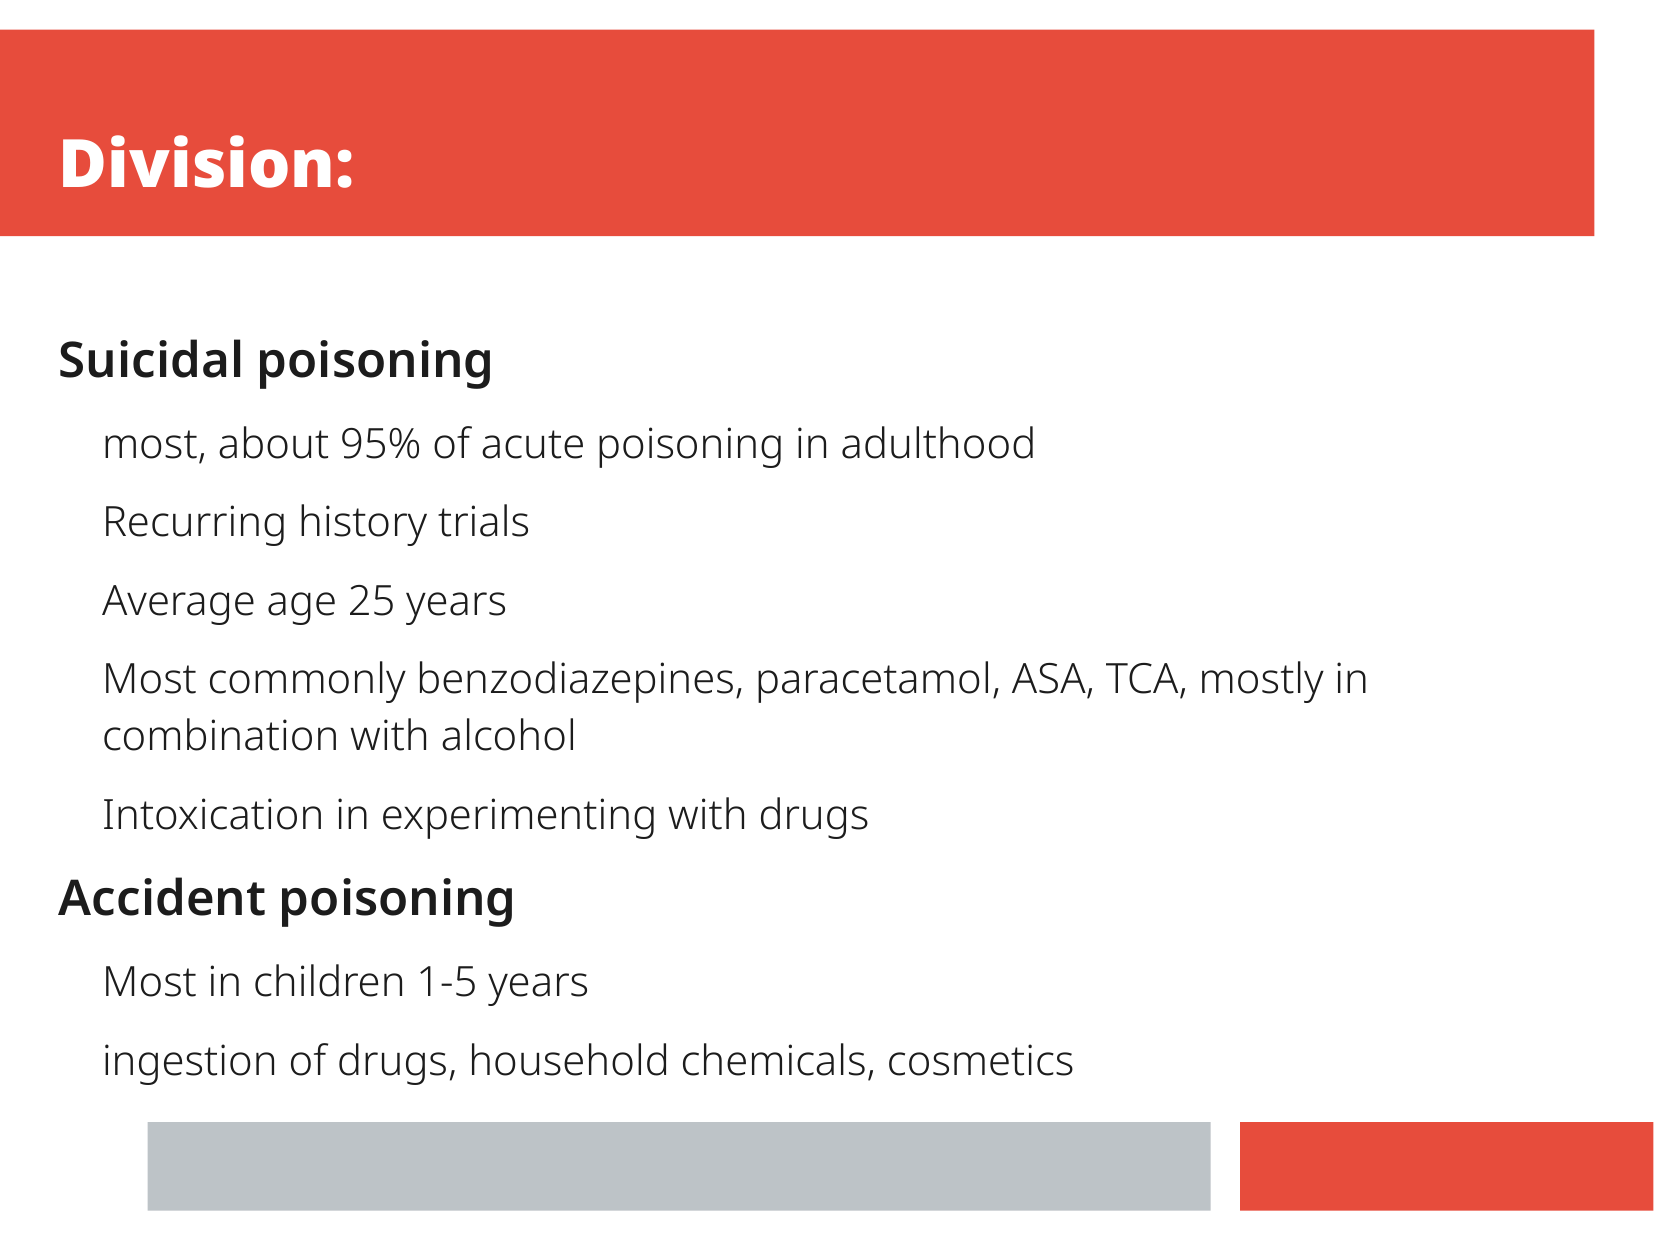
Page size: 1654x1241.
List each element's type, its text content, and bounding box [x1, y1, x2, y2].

title Division: [59, 59, 1595, 207]
list Suicidal poisoning most, about 95% of acute poisoning in adulthood Recurring history trials Average age 25 years Most commonly benzodiazepines, paracetamol, ASA, TCA, mostly in combination with alcohol Intoxication in experimenting with drugs Accident poisoning Most in children 1-5 years ingestion of drugs, household chemicals, cosmetics [59, 324, 1565, 1093]
